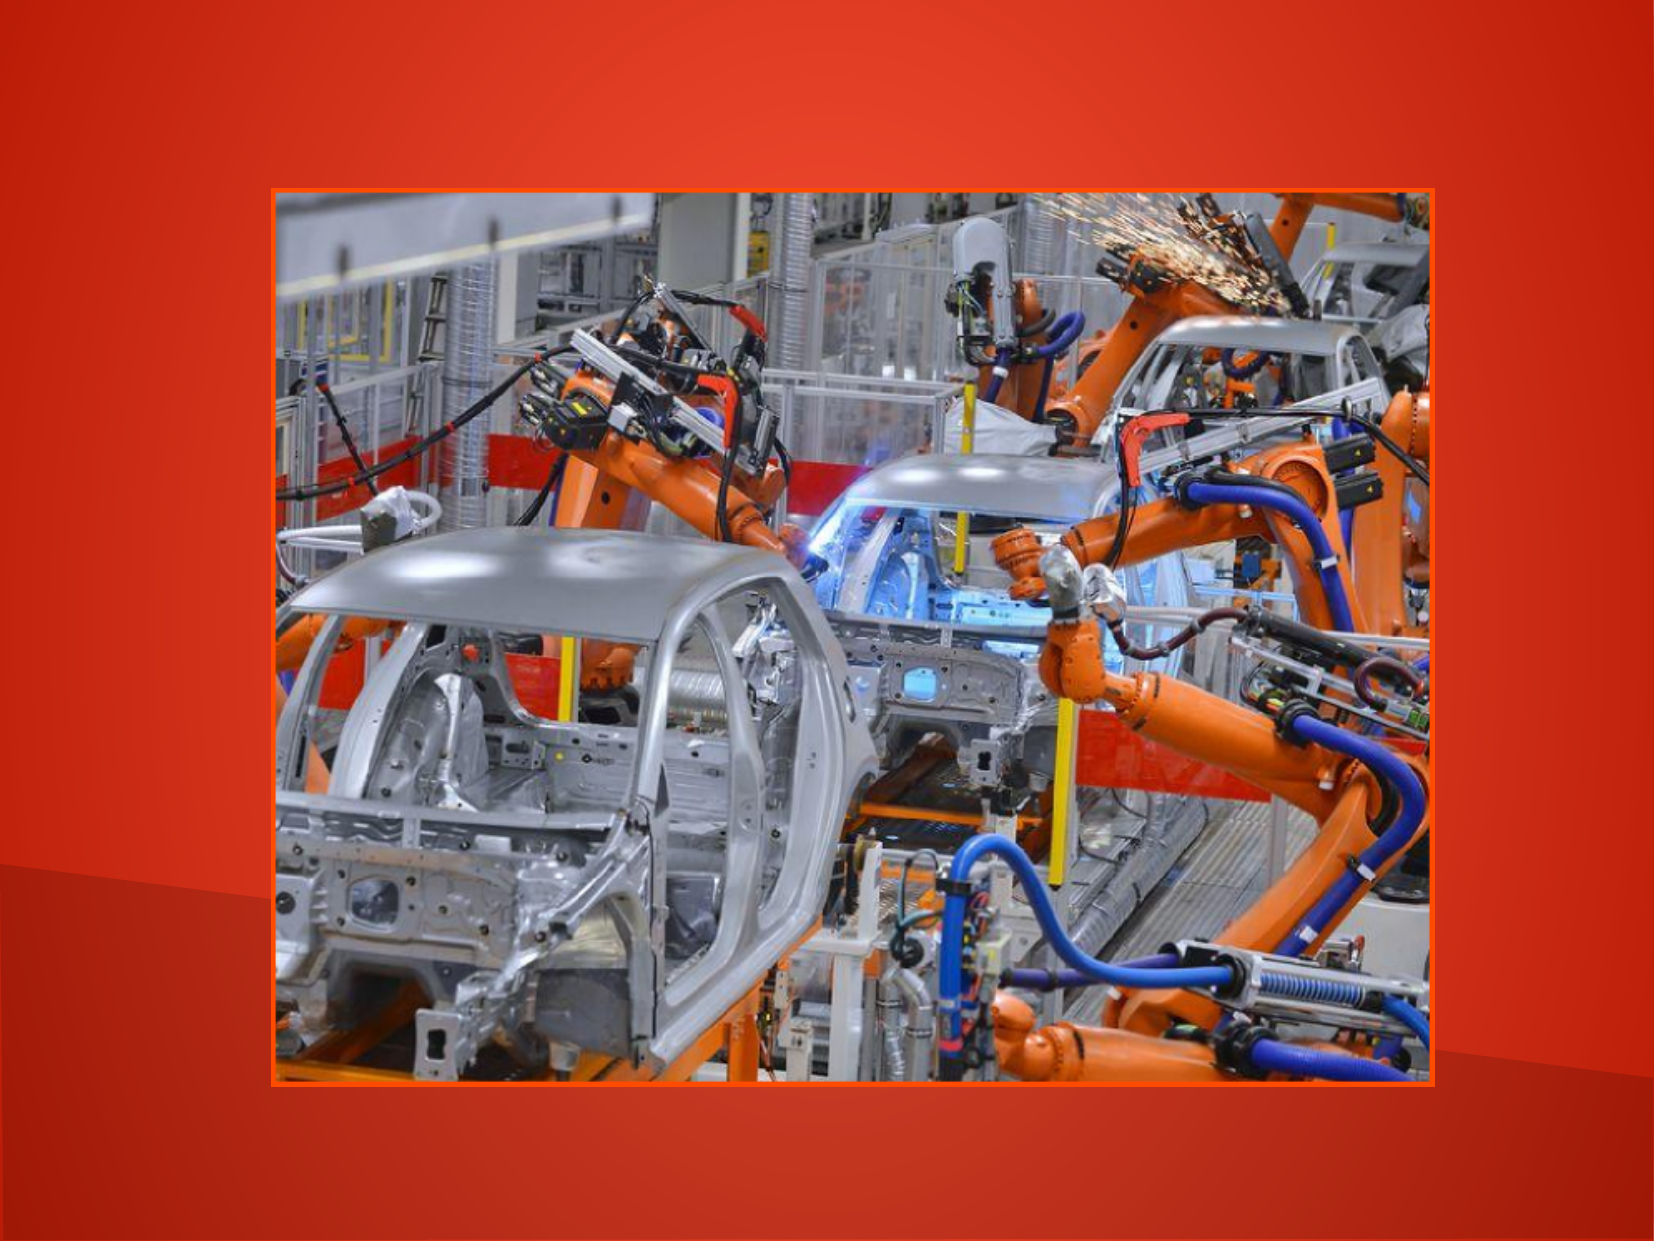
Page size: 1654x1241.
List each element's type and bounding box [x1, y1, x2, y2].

picture [271, 188, 1435, 1087]
